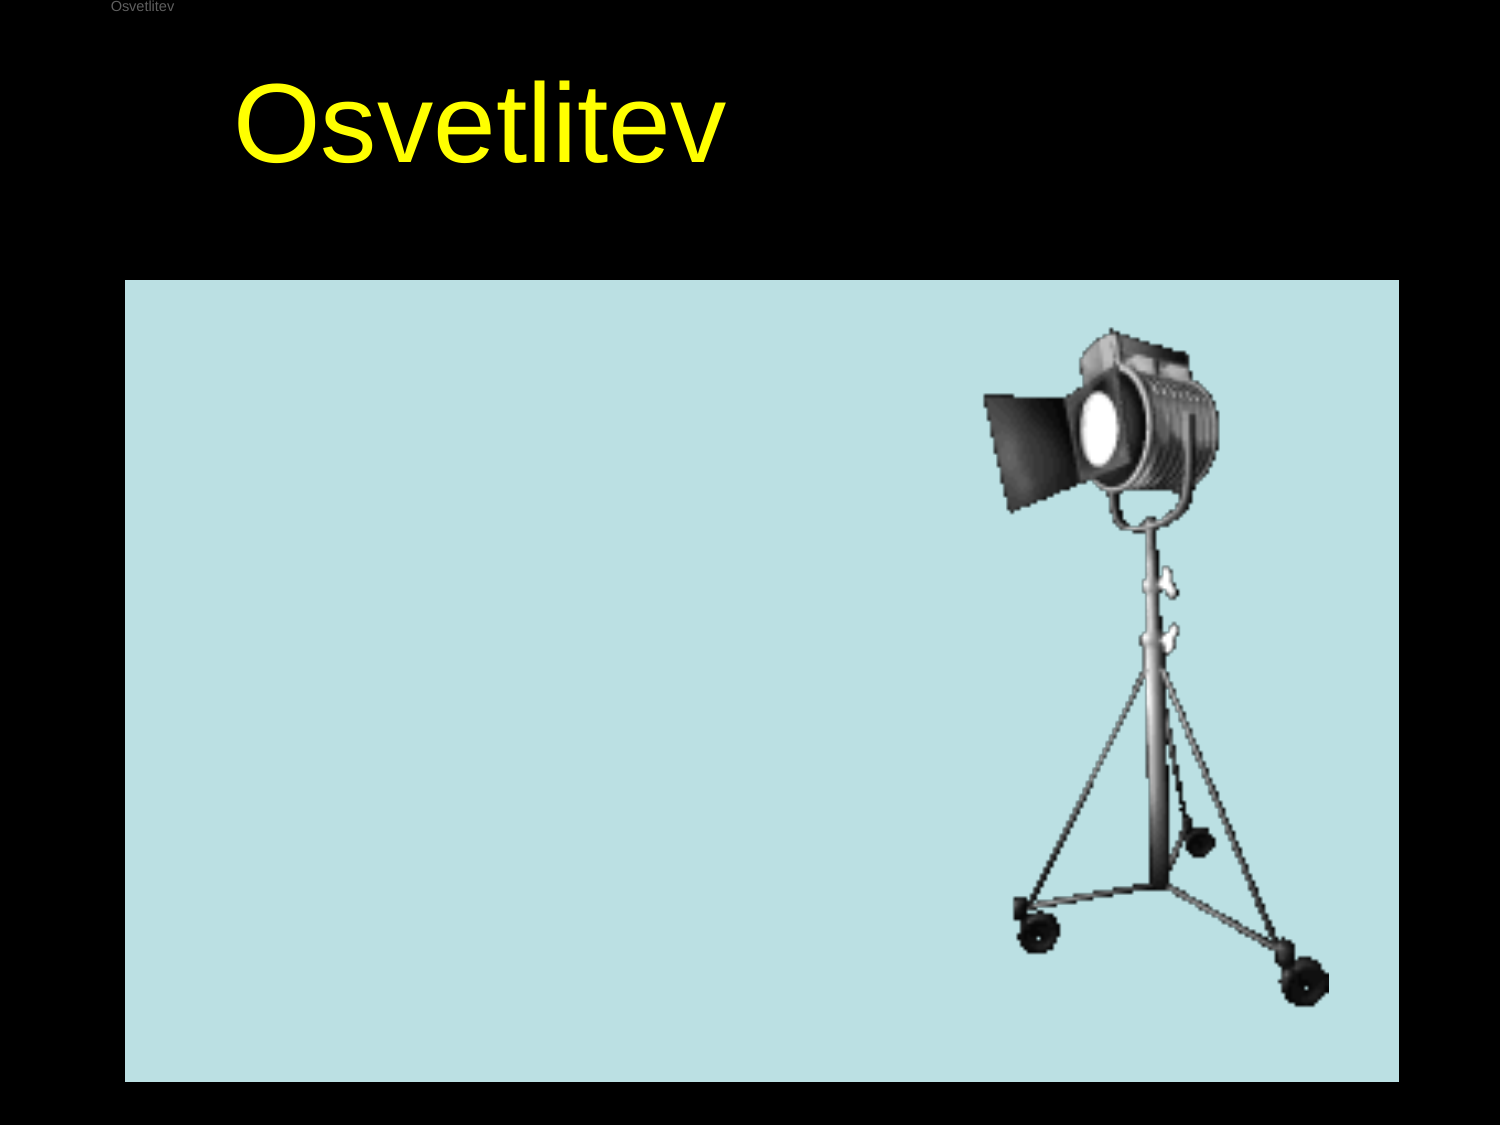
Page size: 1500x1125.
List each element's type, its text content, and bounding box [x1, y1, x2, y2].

title Osvetlitev [0, 0, 286, 23]
text_box [123, 278, 1400, 1083]
text_box Osvetlitev [218, 42, 743, 194]
picture [962, 326, 1329, 1024]
